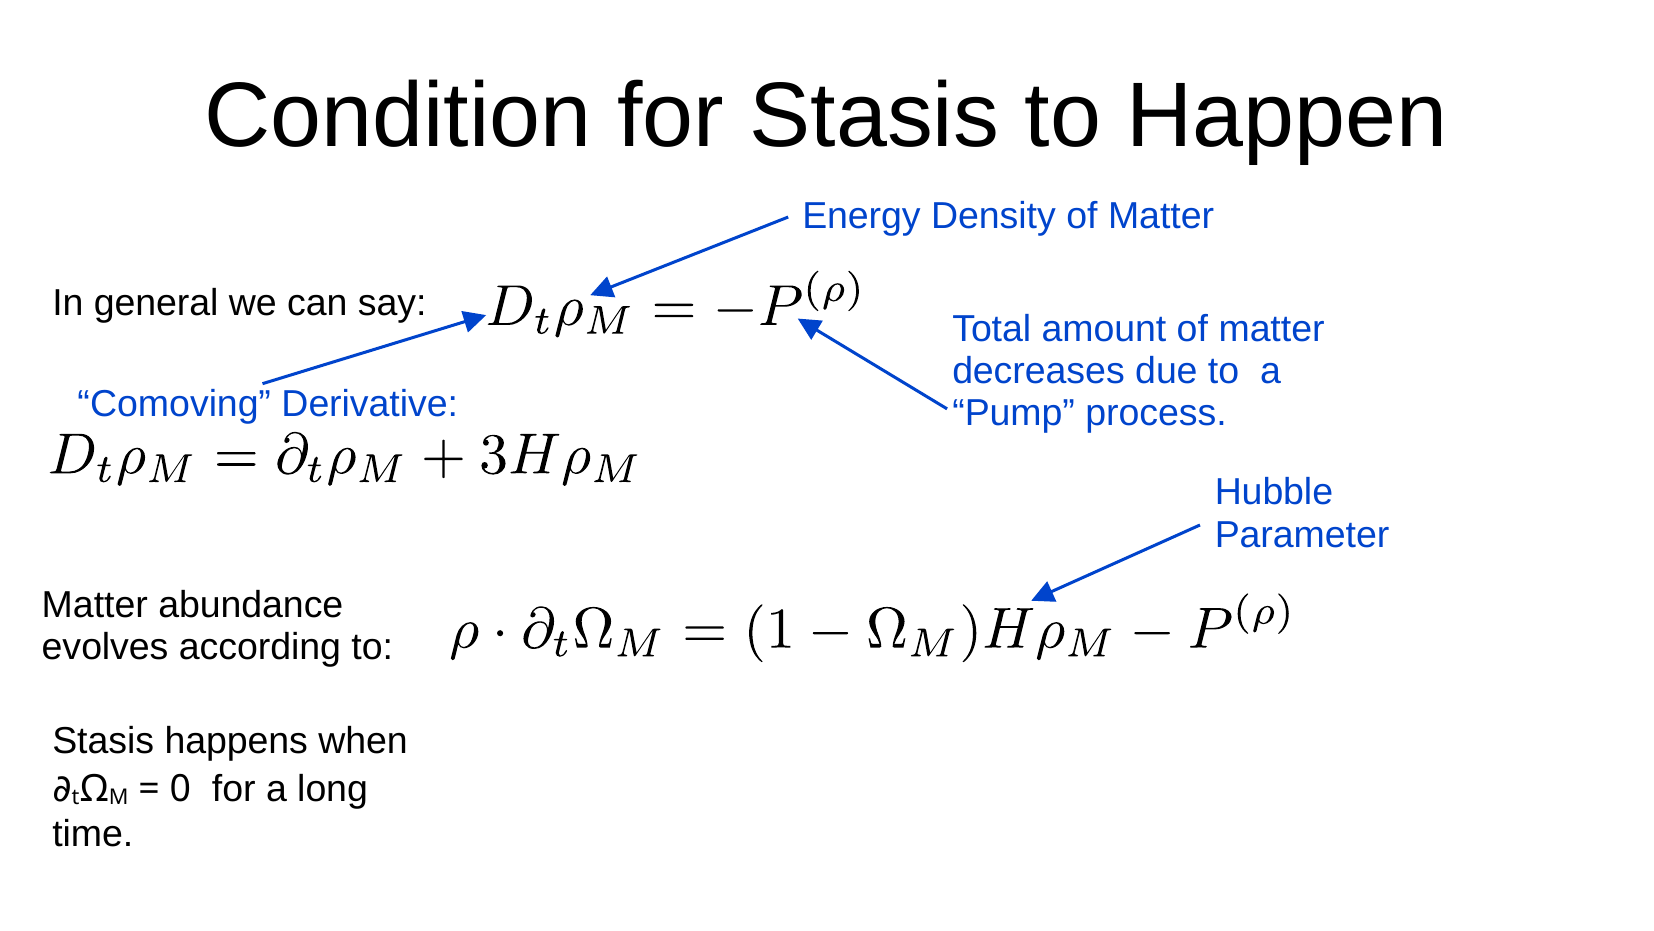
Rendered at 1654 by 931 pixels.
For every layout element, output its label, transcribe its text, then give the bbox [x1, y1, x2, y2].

text_box Matter abundance evolves according to: [26, 576, 477, 676]
text_box Stasis happens when ∂tΩM = 0 for a long time. [37, 712, 451, 855]
title Condition for Stasis to Happen [82, 37, 1571, 193]
text_box [489, 270, 859, 338]
text_box Hubble Parameter [1200, 463, 1426, 563]
text_box Total amount of matter decreases due to a “Pump” process. [937, 300, 1419, 441]
text_box “Comoving” Derivative: [62, 375, 626, 432]
text_box [450, 593, 1289, 663]
text_box In general we can say: [37, 273, 489, 349]
text_box [49, 432, 638, 486]
text_box Energy Density of Matter [787, 186, 1238, 263]
